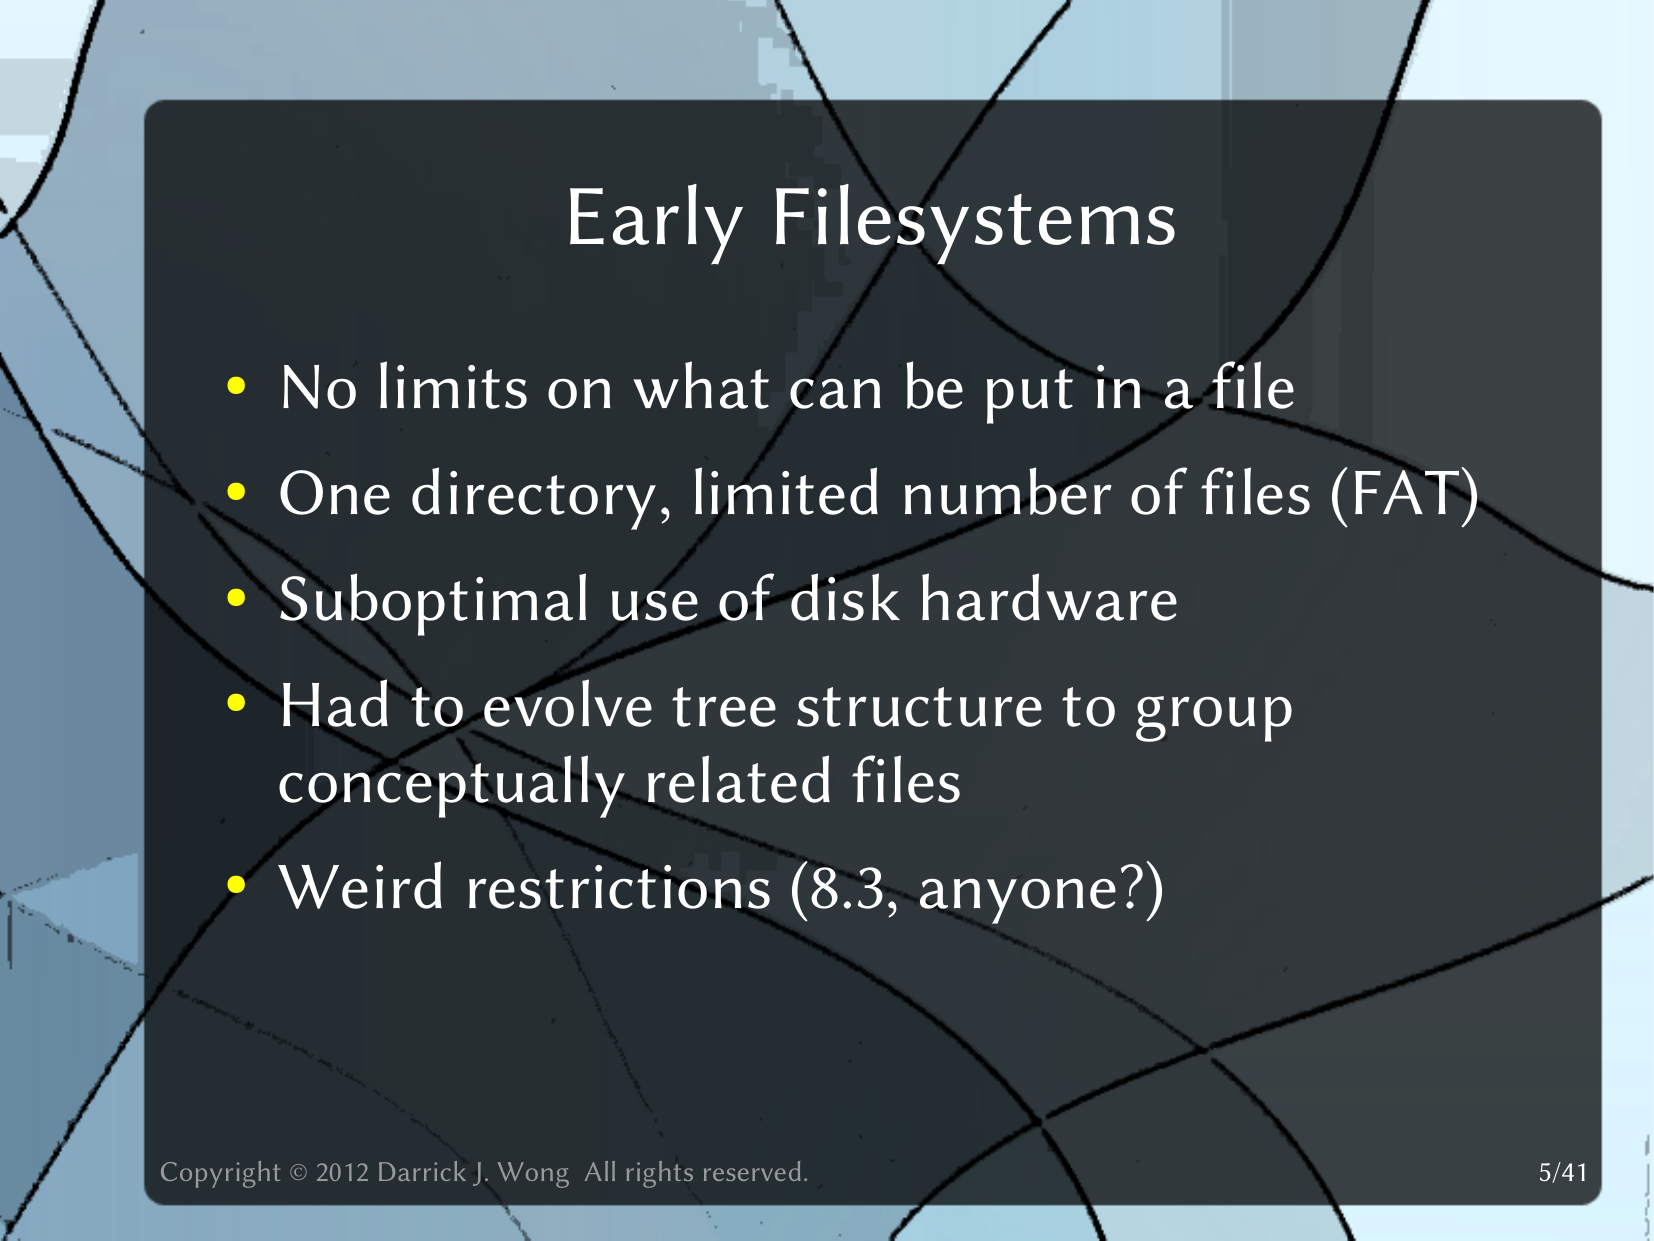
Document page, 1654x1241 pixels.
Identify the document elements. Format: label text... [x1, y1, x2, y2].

list No limits on what can be put in a file One directory, limited number of files (FAT) Suboptimal use of disk hardware Had to evolve tree structure to group conceptually related files Weird restrictions (8.3, anyone?) [206, 349, 1571, 1069]
picture [0, 0, 1654, 1241]
title Early Filesystems [159, 108, 1583, 325]
